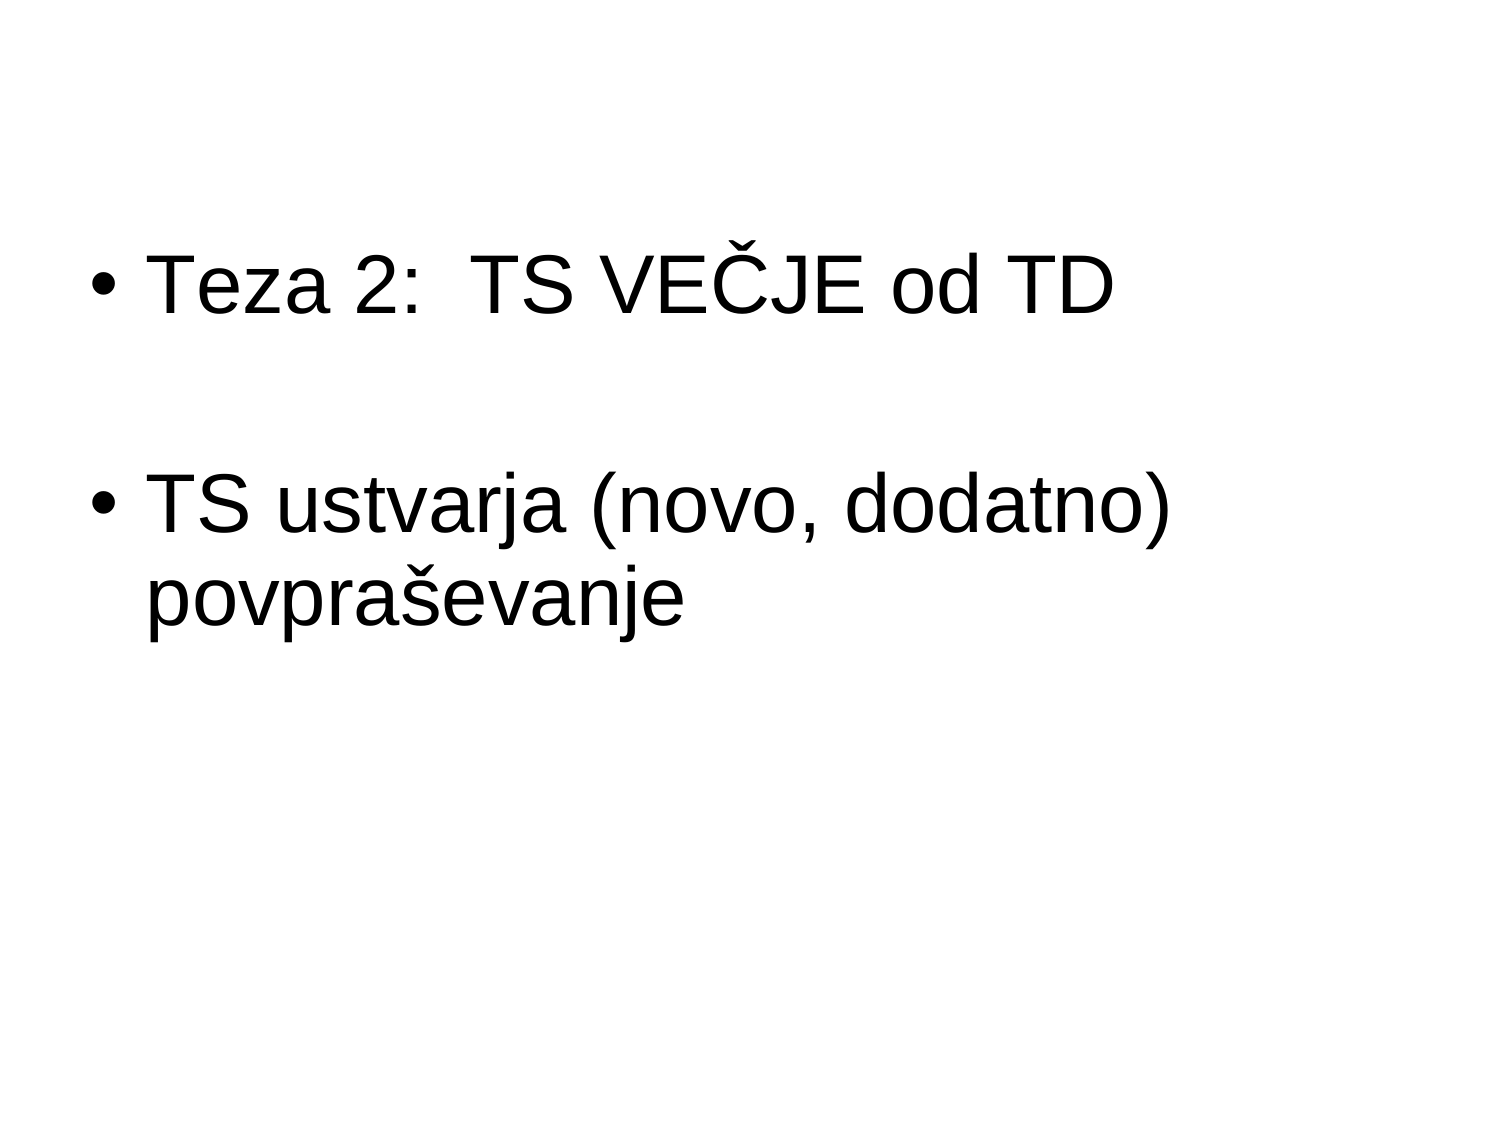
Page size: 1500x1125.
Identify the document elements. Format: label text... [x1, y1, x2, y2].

list Teza 2: TS VEČJE od TD TS ustvarja (novo, dodatno) povpraševanje [75, 231, 1426, 1006]
